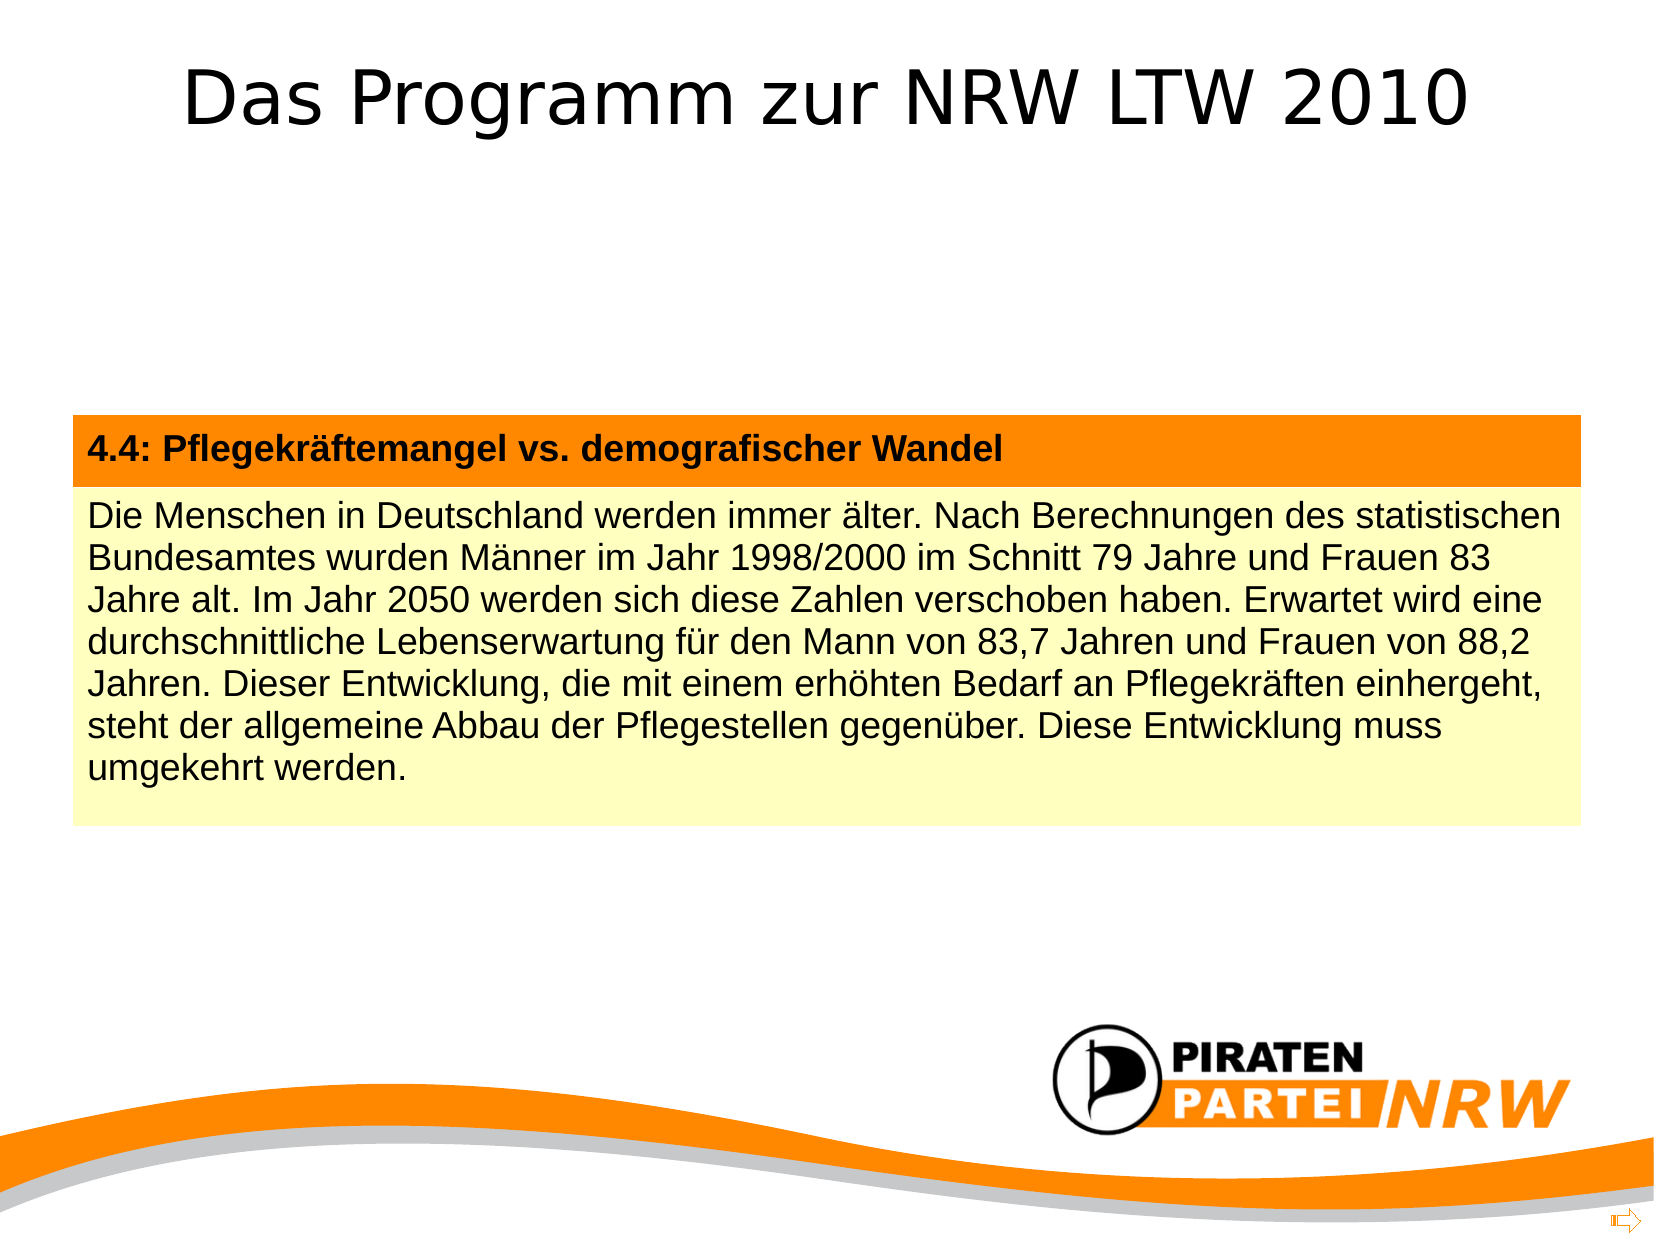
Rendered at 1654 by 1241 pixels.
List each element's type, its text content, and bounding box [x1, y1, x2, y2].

picture [1045, 1021, 1579, 1140]
title Das Programm zur NRW LTW 2010 [82, 54, 1571, 143]
table_cell Die Menschen in Deutschland werden immer älter. Nach Berechnungen des statistischen Bundesamtes wurden Männer im Jahr 1998/2000 im Schnitt 79 Jahre und Frauen 83 Jahre alt. Im Jahr 2050 werden sich diese Zahlen verschoben haben. Erwartet wird eine durchschnittliche Lebenserwartung für den Mann von 83,7 Jahren und Frauen von 88,2 Jahren. Dieser Entwicklung, die mit einem erhöhten Bedarf an Pflegekräften einhergeht, steht der allgemeine Abbau der Pflegestellen gegenüber. Diese Entwicklung muss umgekehrt werden. [73, 488, 1581, 826]
table_header 4.4: ﻿Pflegekräftemangel vs. demografischer Wandel [73, 415, 1581, 487]
